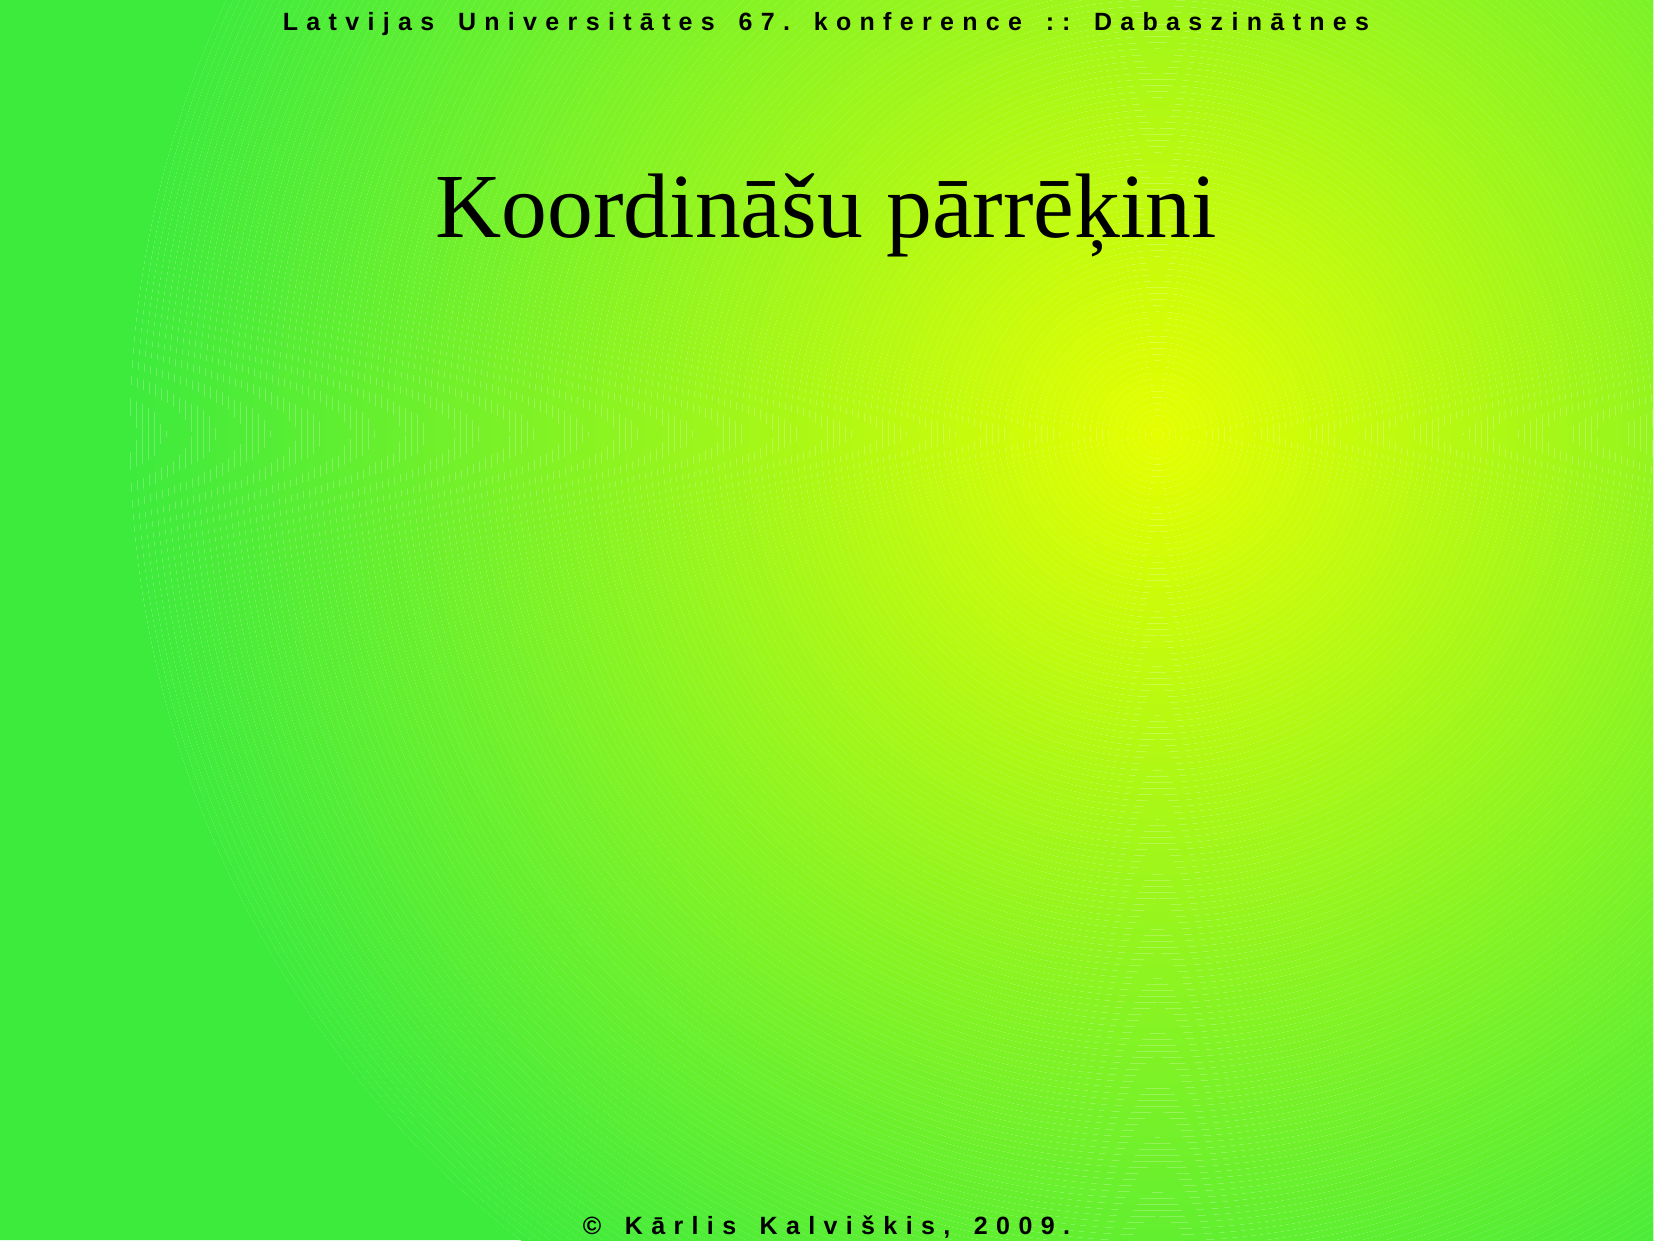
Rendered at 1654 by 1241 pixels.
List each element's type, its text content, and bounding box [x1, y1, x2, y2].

title Koordināšu pārrēķini [118, 88, 1536, 325]
